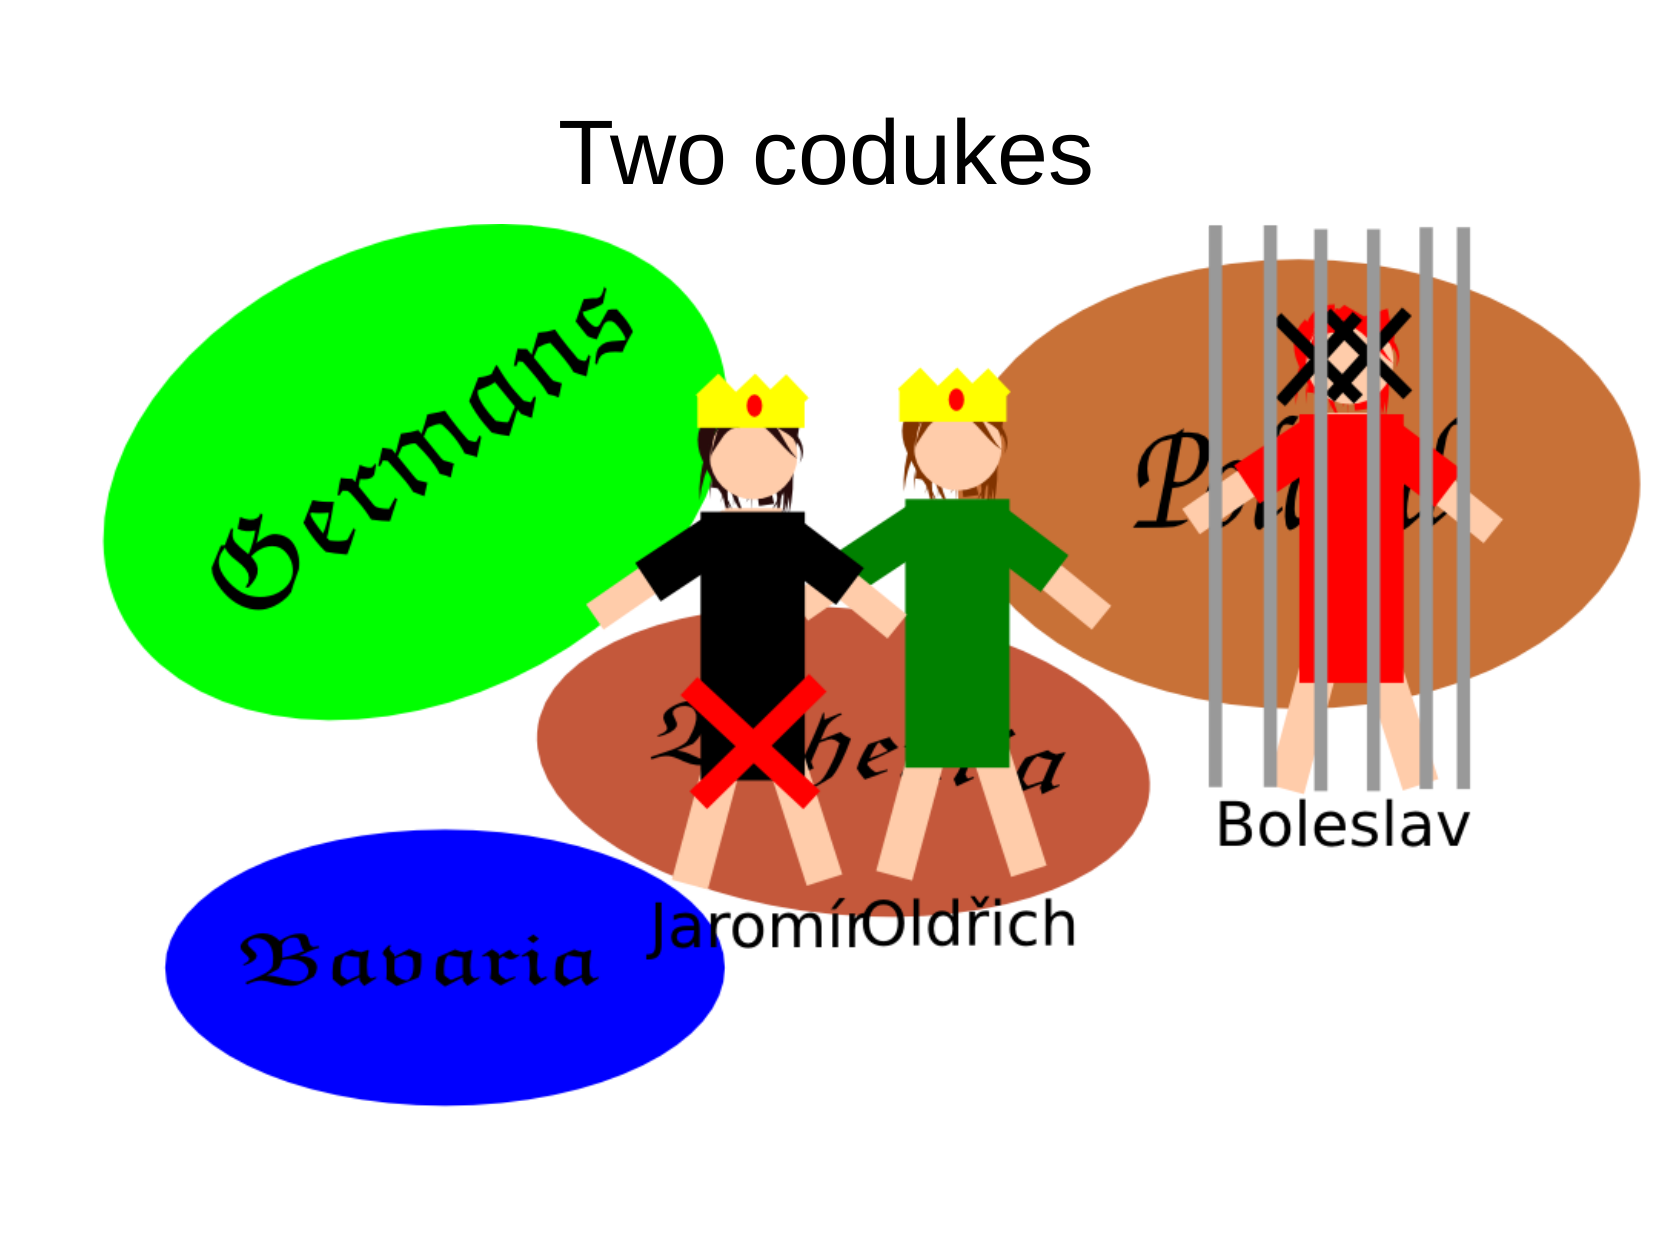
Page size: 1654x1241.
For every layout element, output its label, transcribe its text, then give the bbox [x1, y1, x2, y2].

title Two codukes [82, 49, 1571, 224]
picture [0, 224, 1647, 1207]
